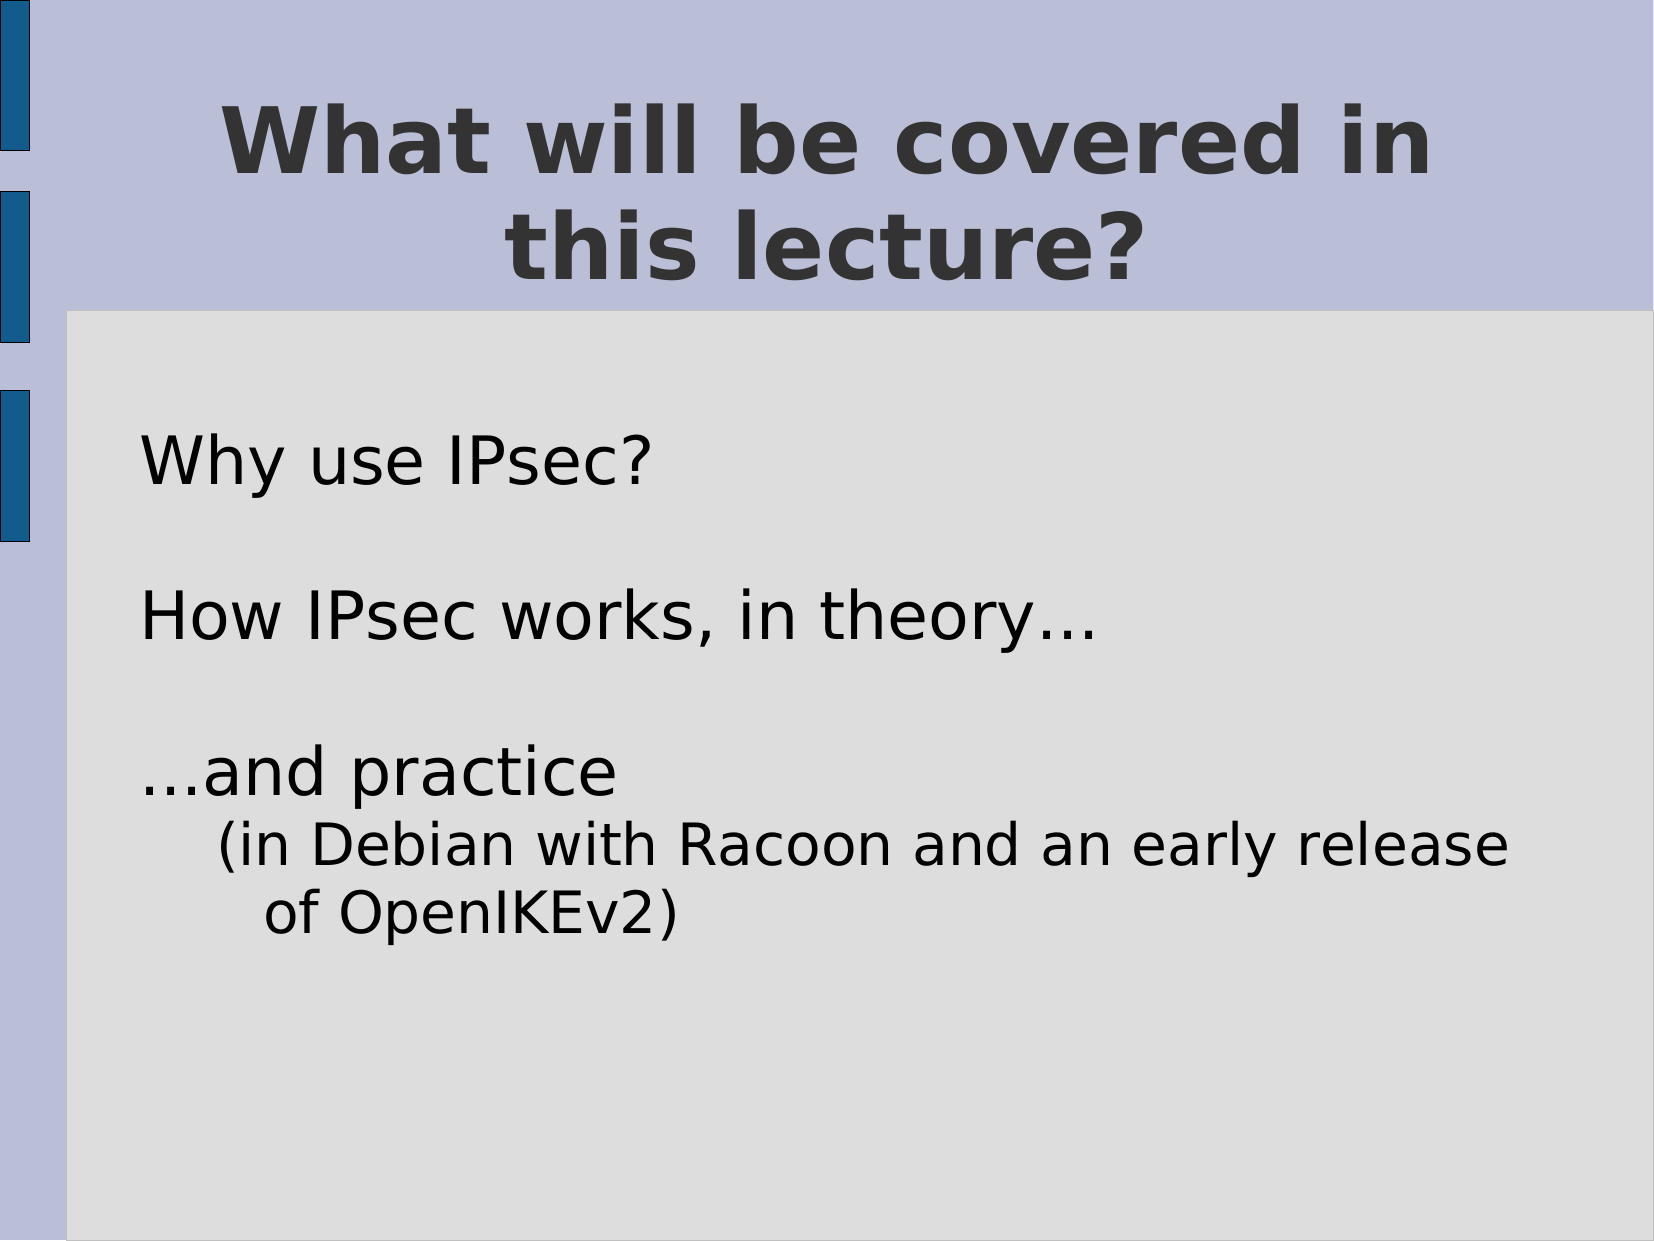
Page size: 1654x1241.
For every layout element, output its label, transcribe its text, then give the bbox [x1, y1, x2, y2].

list Why use IPsec? How IPsec works, in theory... ...and practice (in Debian with Racoon and an early release of OpenIKEv2) [121, 344, 1534, 1127]
title What will be covered in this lecture? [121, 87, 1534, 302]
